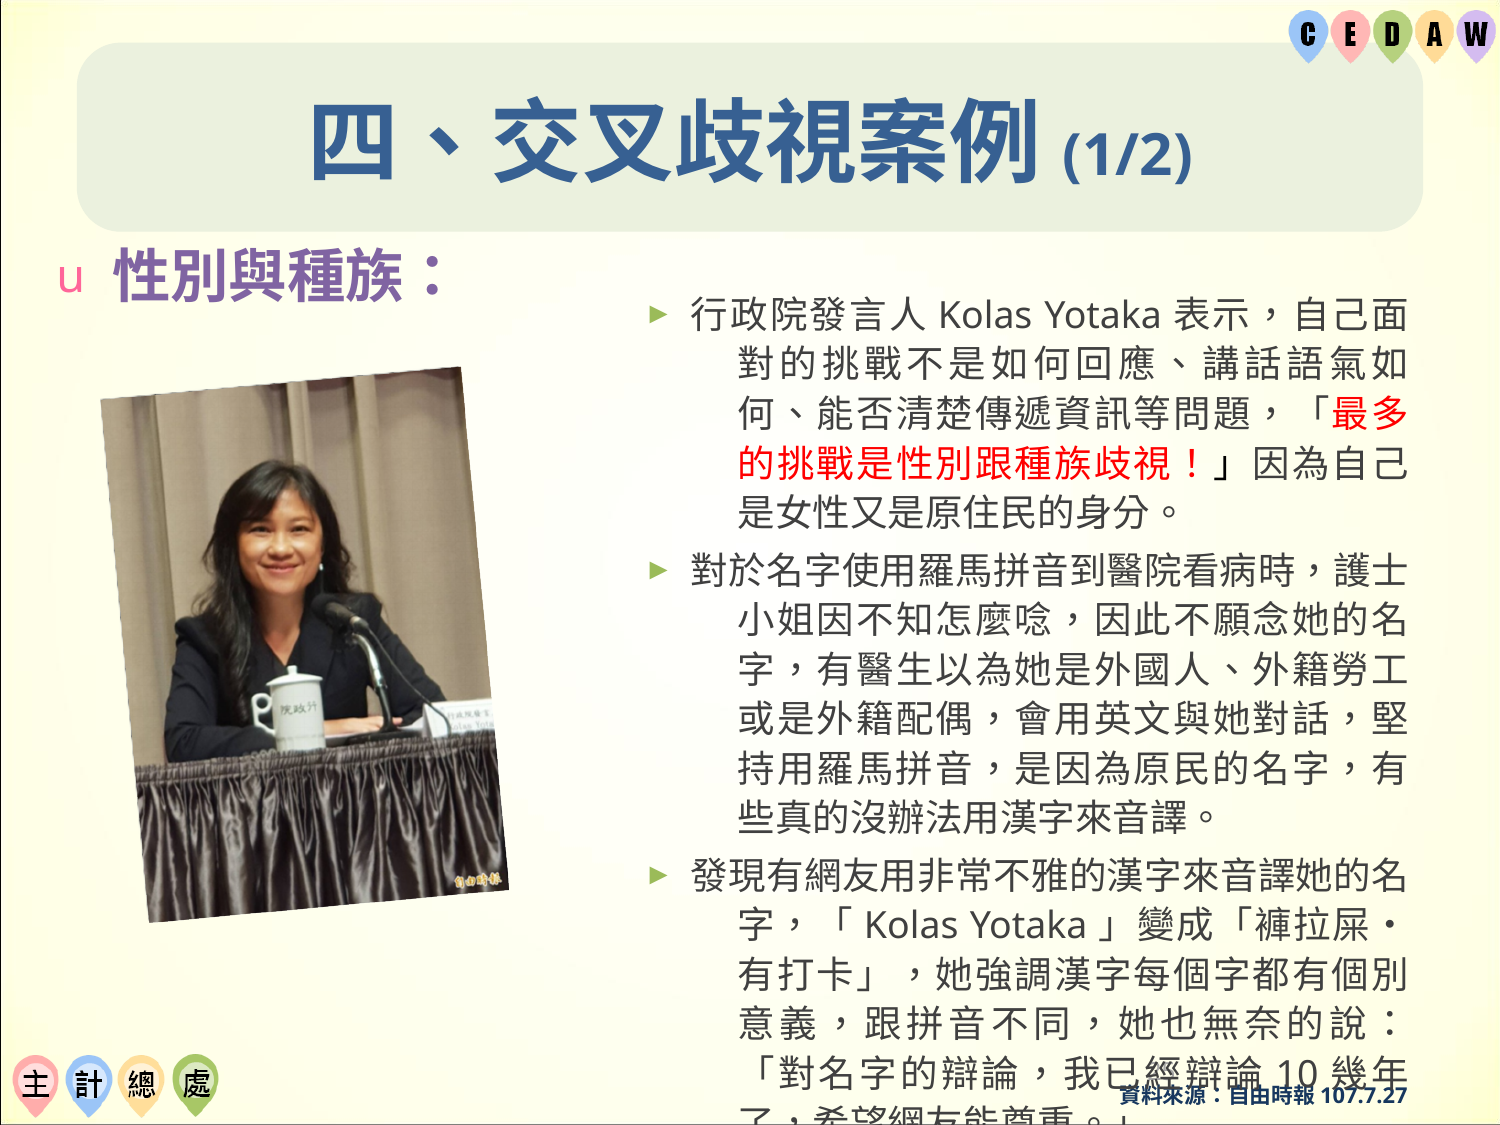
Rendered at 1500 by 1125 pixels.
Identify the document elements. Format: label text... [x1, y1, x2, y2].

text_box 資料來源：自由時報107.7.27 [1104, 1074, 1453, 1116]
text_box 性別與種族： [41, 231, 1456, 327]
text_box [1132, 1042, 1483, 1103]
picture [100, 366, 478, 923]
title 四、交叉歧視案例(1/2) [75, 45, 1426, 231]
text_box 行政院發言人Kolas Yotaka表示，自己面對的挑戰不是如何回應、講話語氣如何、能否清楚傳遞資訊等問題，「最多的挑戰是性別跟種族歧視！」因為自己是女性又是原住民的身分。 對於名字使用羅馬拼音到醫院看病時，護士小姐因不知怎麼唸，因此不願念她的名字，有醫生以為她是外國人、外籍勞工或是外籍配偶，會用英文與她對話，堅持用羅馬拼音，是因為原民的名字，有些真的沒辦法用漢字來音譯。 發現有網友用非常不雅的漢字來音譯她的名字，「Kolas Yotaka」變成「褲拉屎‧有打卡」，她強調漢字每個字都有個別意義，跟拼音不同，她也無奈的說：「對名字的辯論，我已經辯論10幾年了，希望網友能尊重。」 [478, 279, 1424, 1043]
text_box [1193, 1063, 1217, 1074]
text_box [1302, 1063, 1313, 1074]
